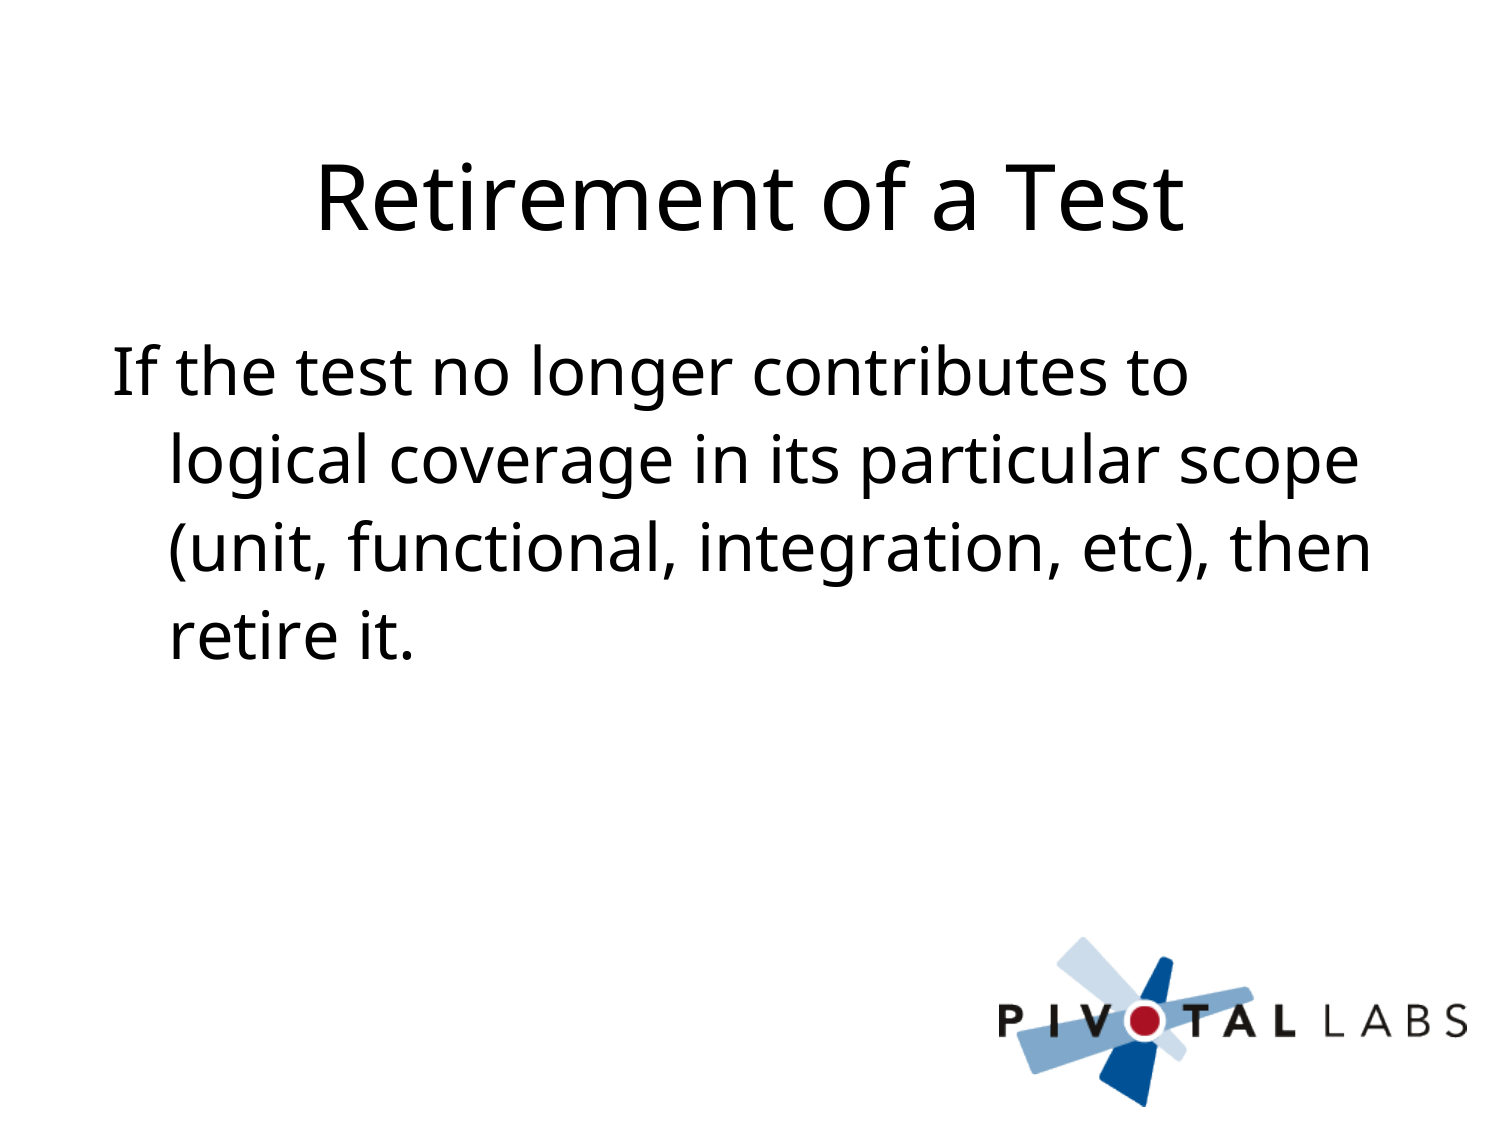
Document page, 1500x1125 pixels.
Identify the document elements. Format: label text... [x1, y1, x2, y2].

title Retirement of a Test [112, 76, 1388, 312]
list If the test no longer contributes to logical coverage in its particular scope (unit, functional, integration, etc), then retire it. [112, 324, 1388, 1000]
picture [999, 937, 1467, 1107]
